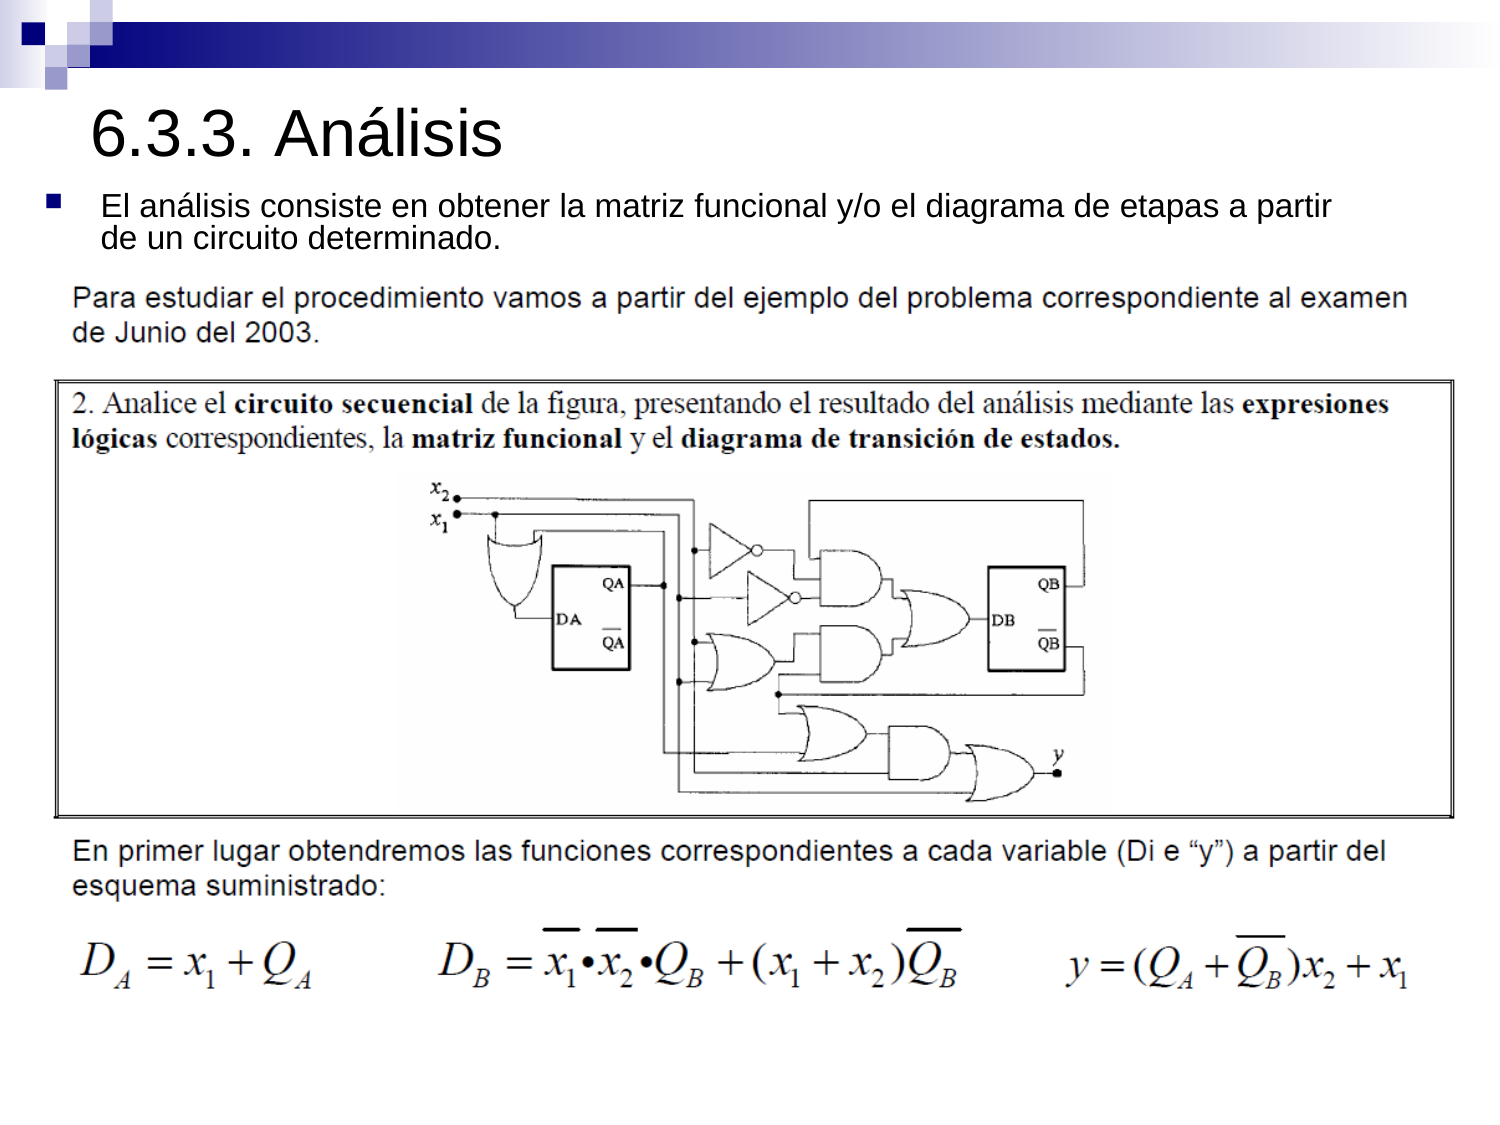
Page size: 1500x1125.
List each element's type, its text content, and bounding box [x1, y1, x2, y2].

list El análisis consiste en obtener la matriz funcional y/o el diagrama de etapas a partir de un circuito determinado. [29, 184, 1380, 268]
title 6.3.3. Análisis [75, 75, 1426, 185]
picture [29, 278, 1477, 1010]
